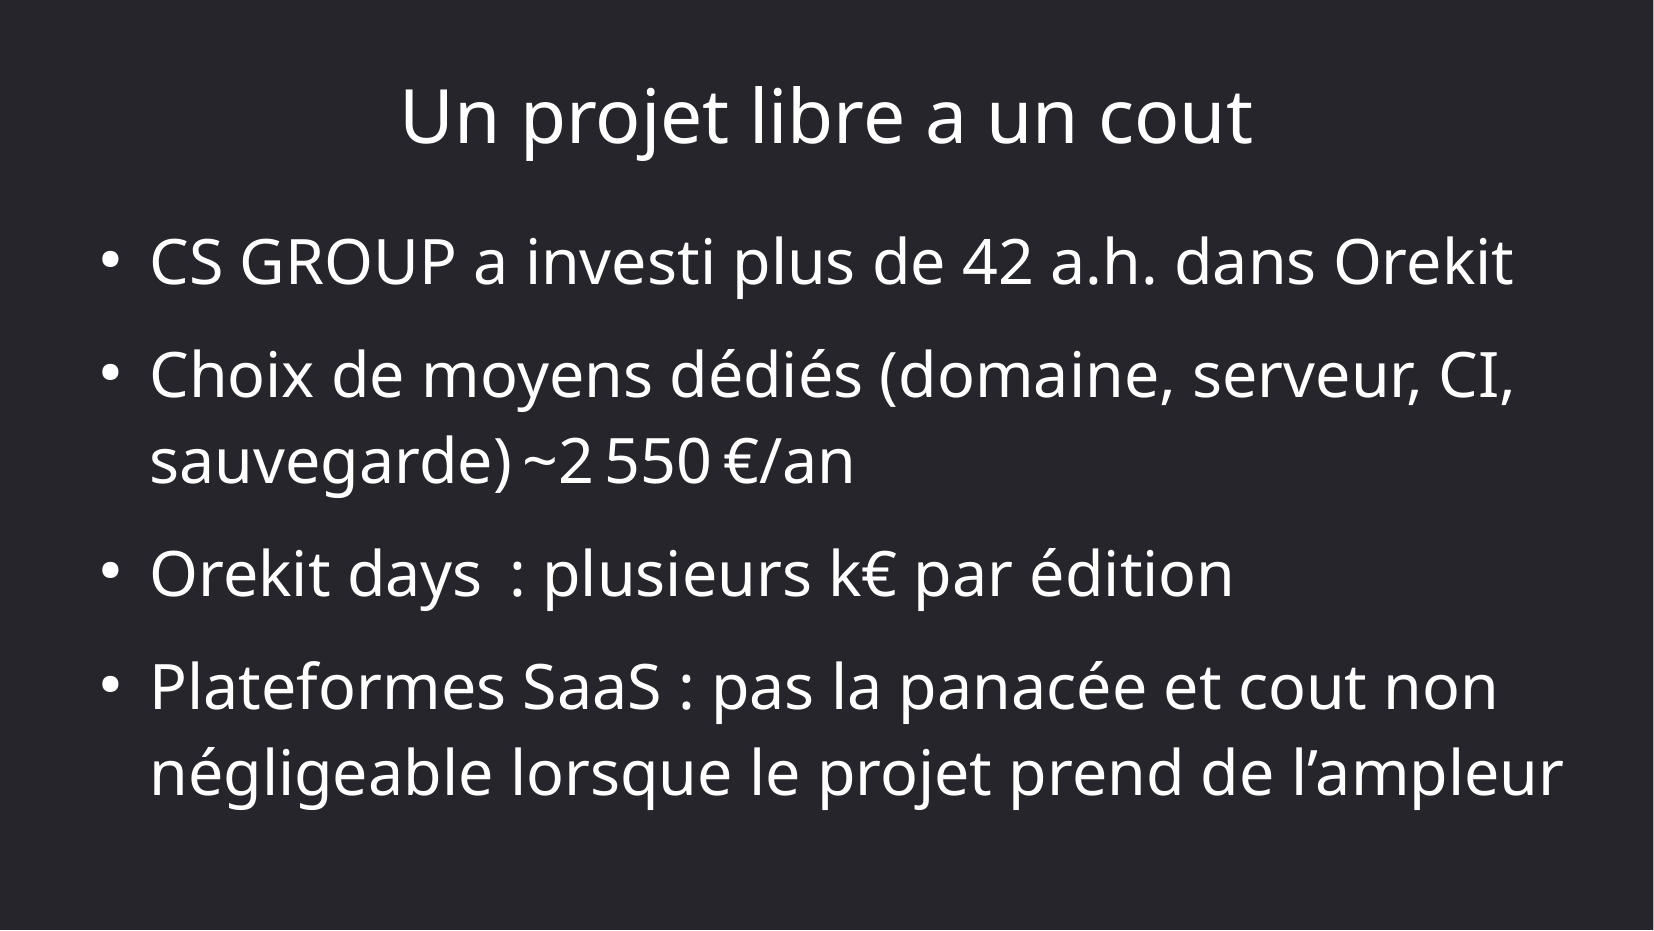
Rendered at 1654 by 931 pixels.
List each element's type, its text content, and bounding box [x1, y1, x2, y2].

list CS GROUP a investi plus de 42 a.h. dans Orekit Choix de moyens dédiés (domaine, serveur, CI, sauvegarde) ~2 550 €/an Orekit days : plusieurs k€ par édition Plateformes SaaS : pas la panacée et cout non négligeable lorsque le projet prend de l’ampleur [82, 217, 1571, 857]
title Un projet libre a un cout [82, 37, 1571, 193]
